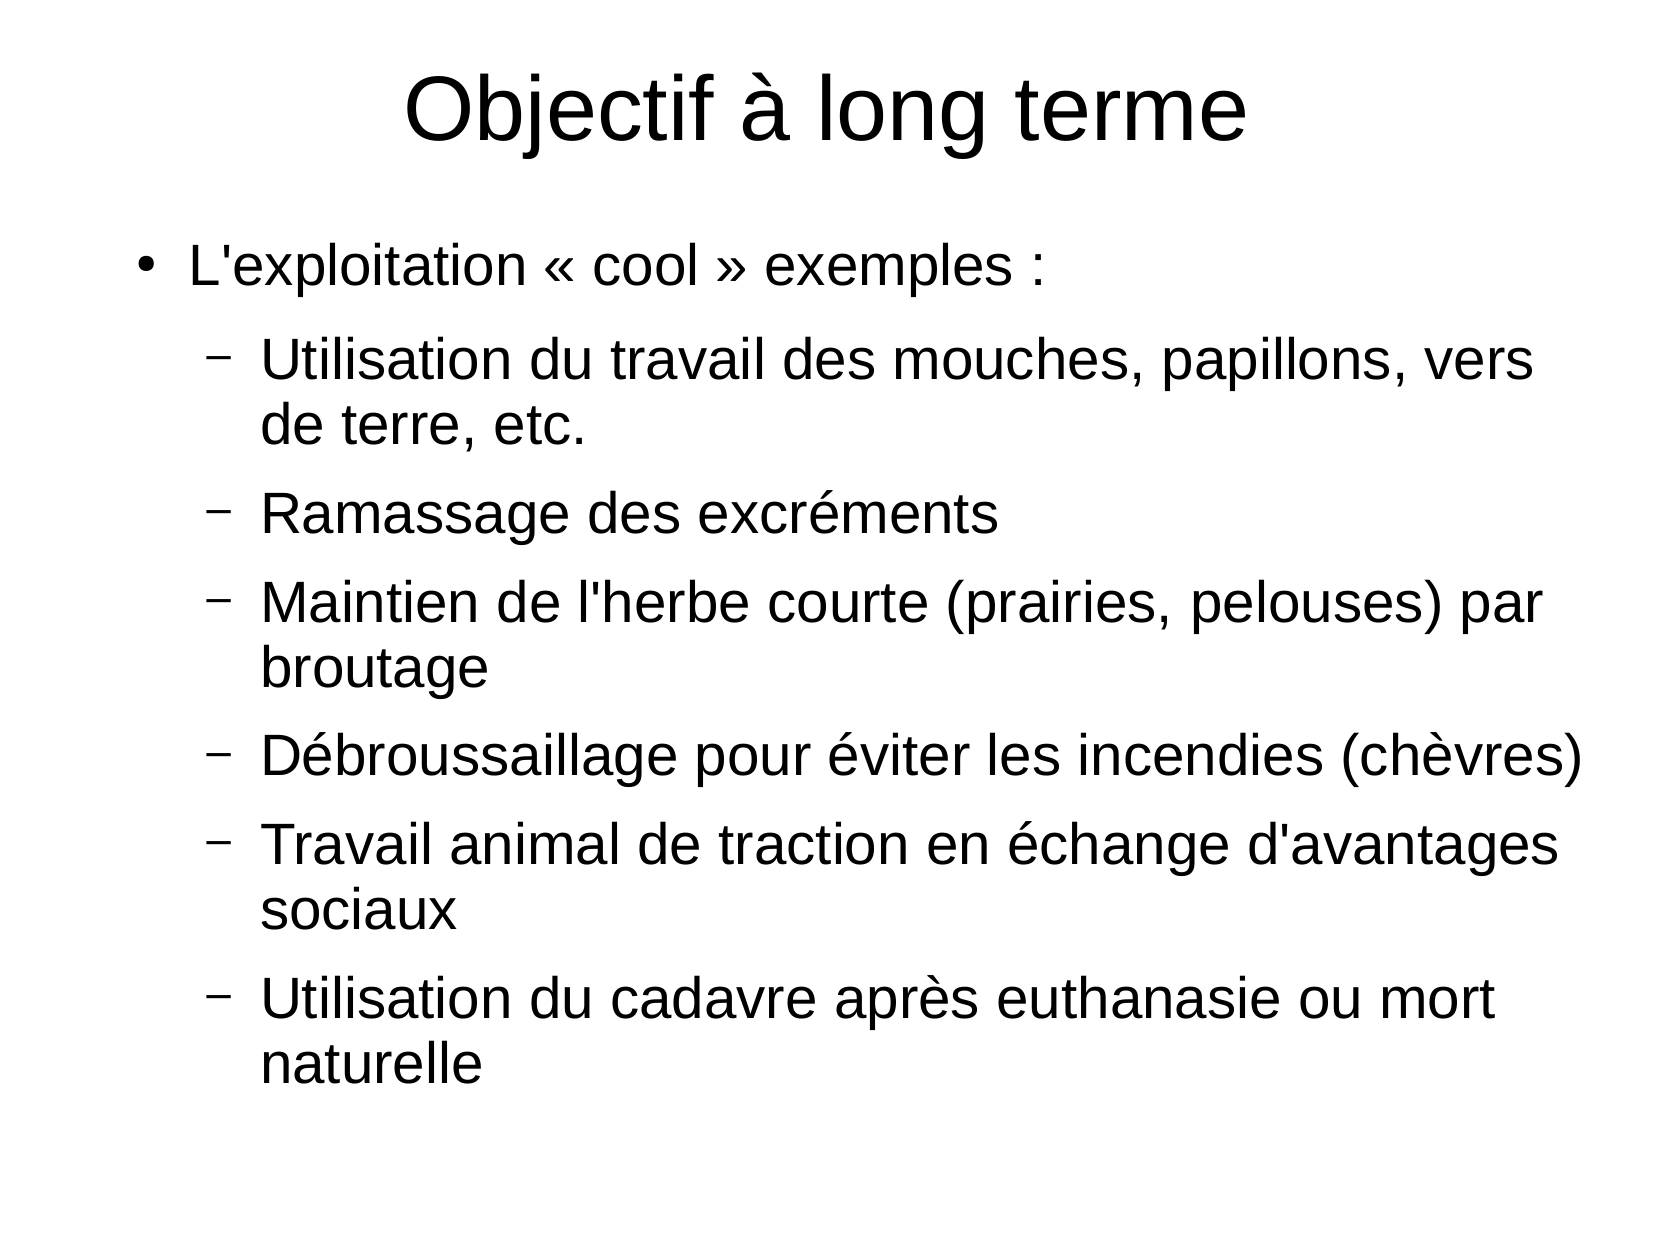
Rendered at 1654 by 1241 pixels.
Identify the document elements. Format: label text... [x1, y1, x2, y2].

title Objectif à long terme [82, 5, 1571, 213]
list L'exploitation « cool » exemples : Utilisation du travail des mouches, papillons, vers de terre, etc. Ramassage des excréments Maintien de l'herbe courte (prairies, pelouses) par broutage Débroussaillage pour éviter les incendies (chèvres) Travail animal de traction en échange d'avantages sociaux Utilisation du cadavre après euthanasie ou mort naturelle [118, 232, 1607, 1241]
